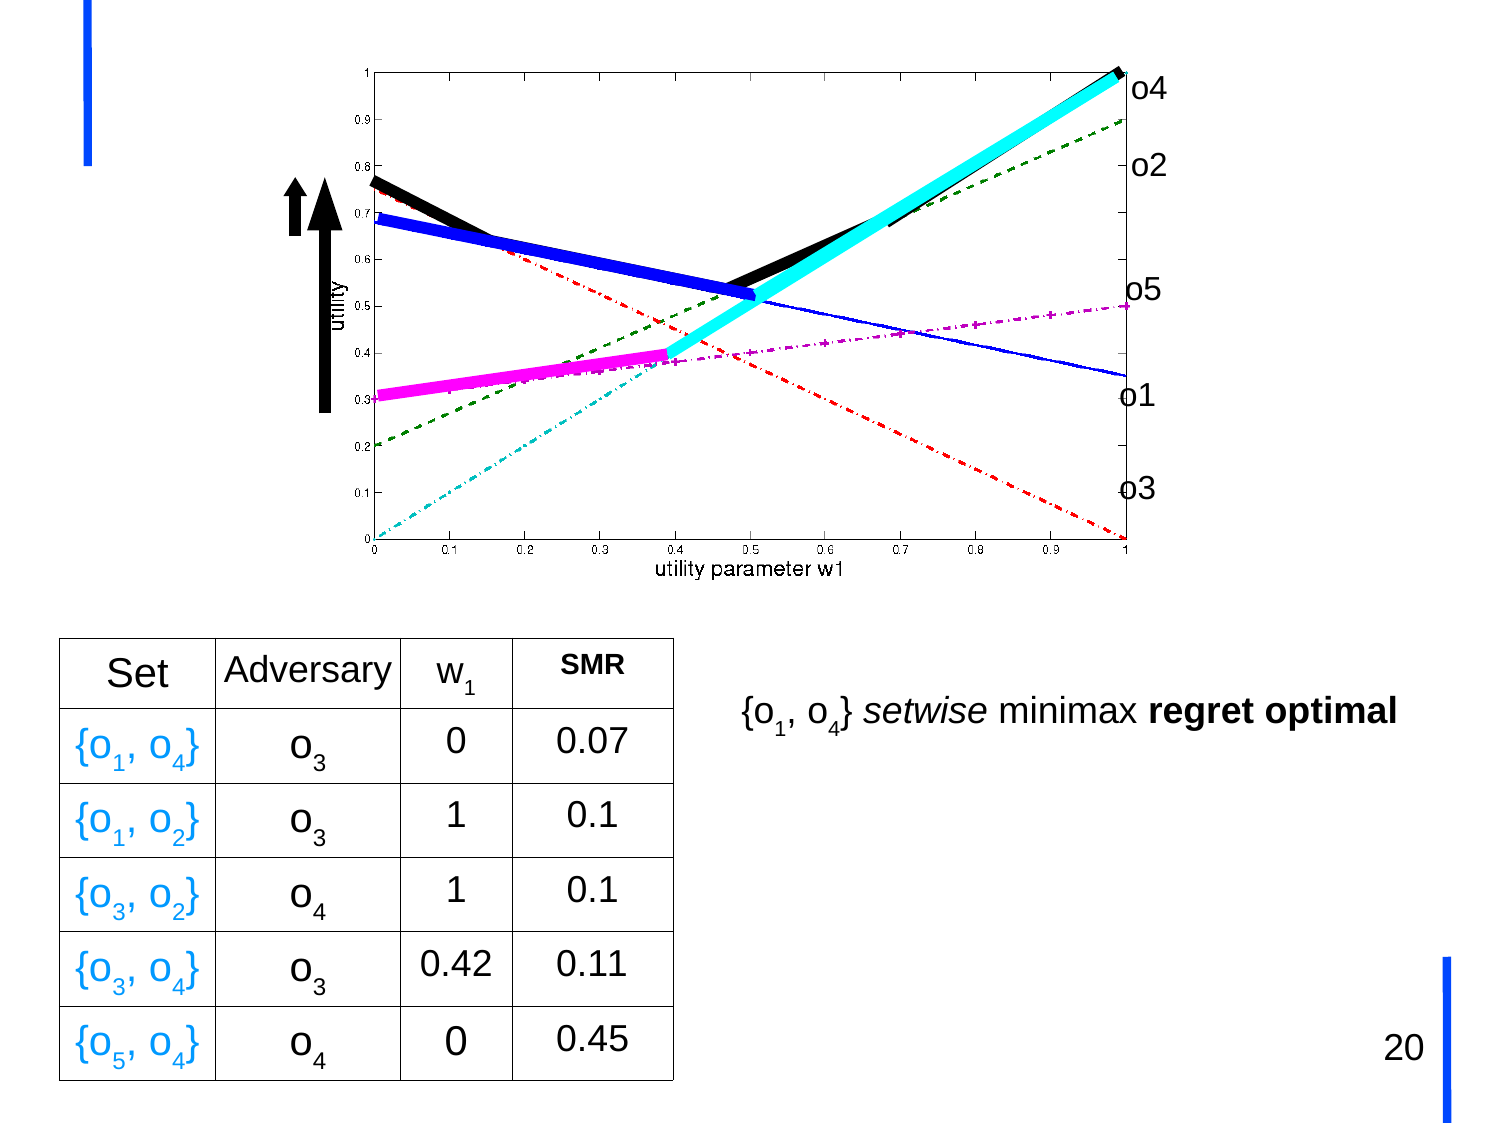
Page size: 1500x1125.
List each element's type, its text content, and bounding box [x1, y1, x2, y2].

table_cell 1 [401, 858, 512, 931]
text_box o1 [1104, 366, 1193, 422]
text_box o4 [1116, 59, 1183, 114]
table_cell o3 [216, 784, 400, 857]
table_cell 0.42 [401, 932, 512, 1006]
text_box o3 [1104, 459, 1193, 514]
table_cell {o3, o4} [60, 932, 215, 1006]
table_cell o4 [216, 1007, 400, 1080]
table_cell o3 [216, 932, 400, 1006]
text_box o5 [1110, 259, 1199, 315]
table_cell 1 [401, 784, 512, 857]
table_cell {o1, o4} [60, 709, 215, 783]
picture [248, 29, 1217, 602]
table_header SMR [513, 639, 673, 708]
table_cell {o3, o2} [60, 858, 215, 931]
text_box o2 [1116, 136, 1205, 191]
table_cell 0.11 [513, 932, 673, 1006]
table_cell 0.45 [513, 1007, 673, 1080]
table_cell 0 [401, 1007, 512, 1080]
table_cell o4 [216, 858, 400, 931]
table_cell {o1, o2} [60, 784, 215, 857]
table_cell 0.1 [513, 784, 673, 857]
table_cell 0.1 [513, 858, 673, 931]
table_cell 0 [401, 709, 512, 783]
table_header w1 [401, 639, 512, 708]
table_cell {o5, o4} [60, 1007, 215, 1080]
table_cell o3 [216, 709, 400, 783]
table_cell 0.07 [513, 709, 673, 783]
text_box {o1, o4} setwise minimax regret optimal [726, 679, 1436, 752]
table_header Set [60, 639, 215, 708]
table_header Adversary [216, 639, 400, 708]
